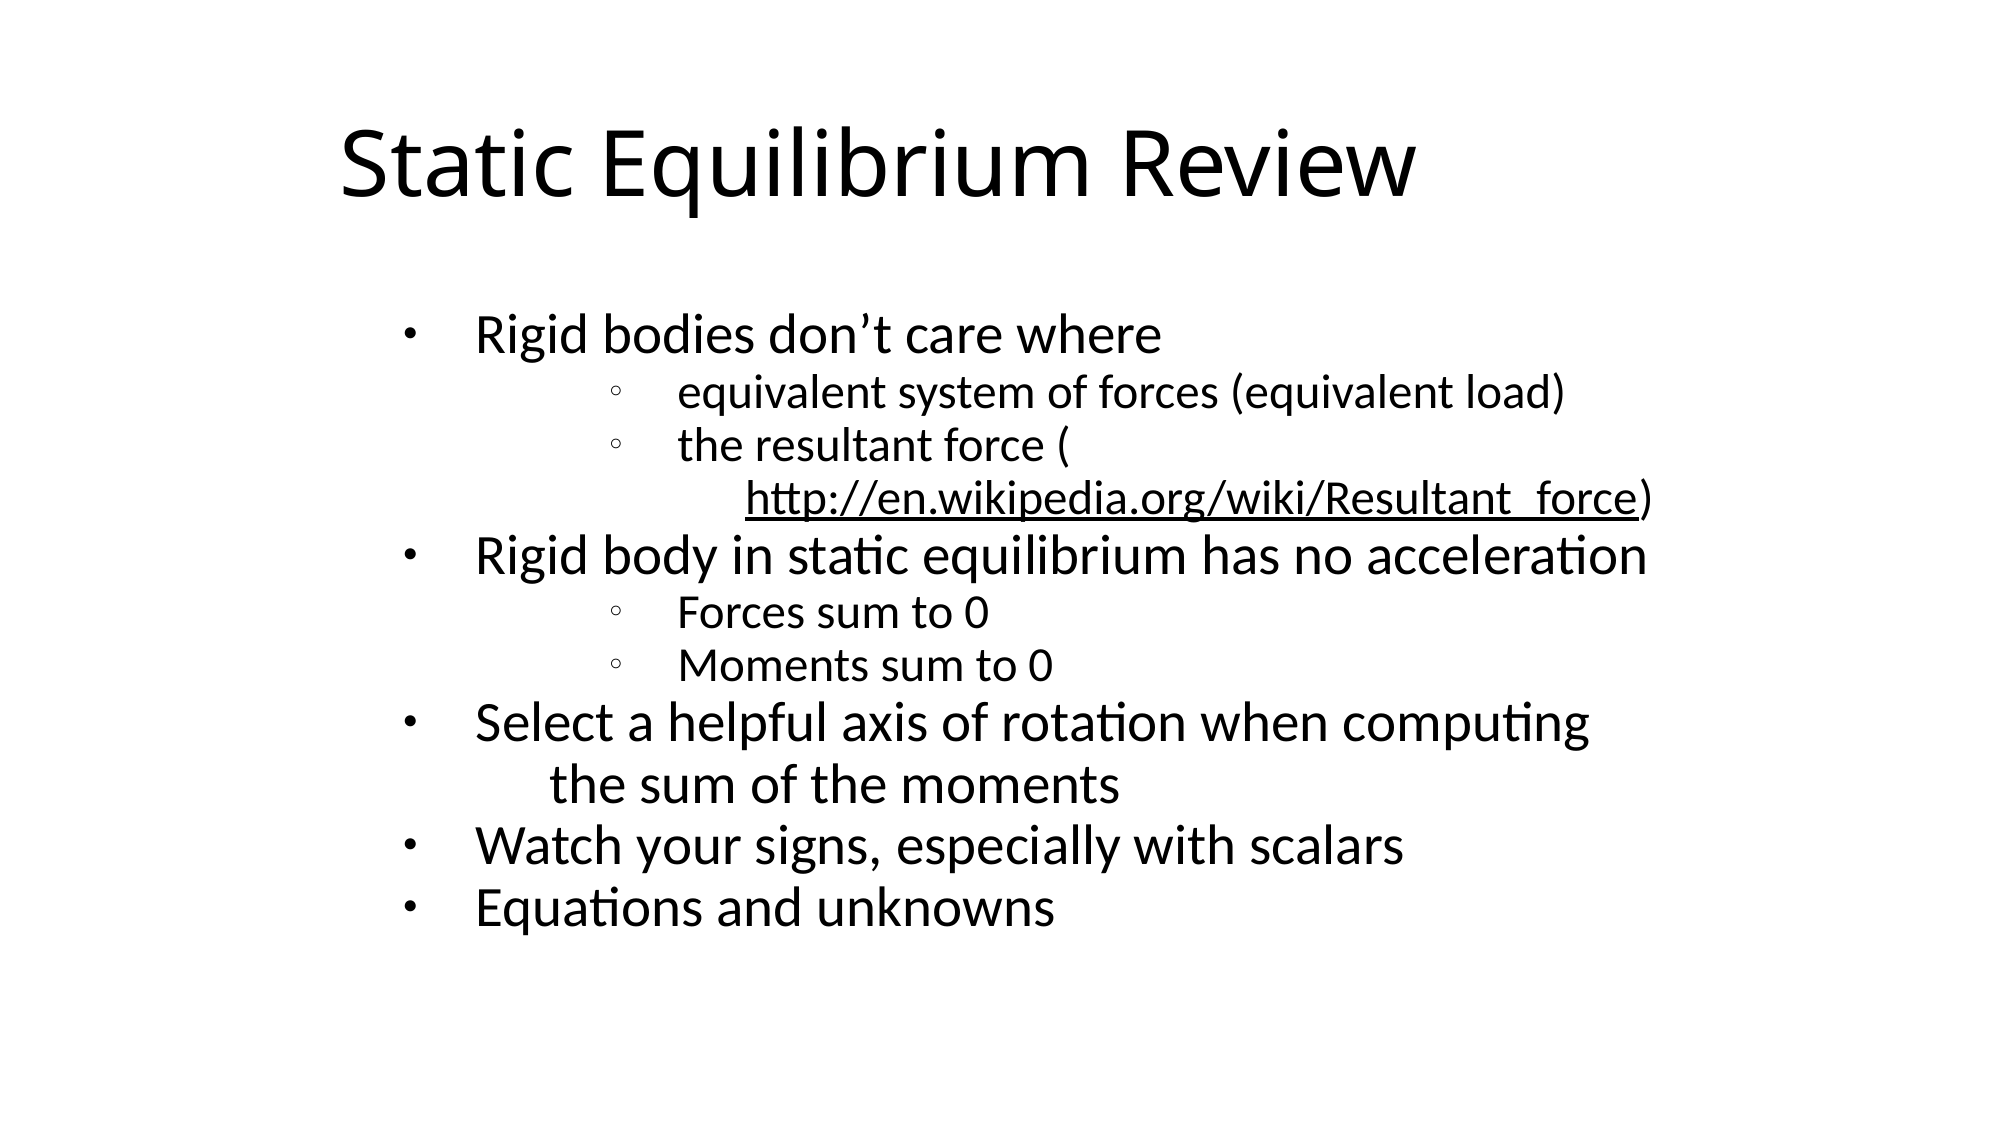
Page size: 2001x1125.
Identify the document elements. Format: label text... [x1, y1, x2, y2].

title Static Equilibrium Review [324, 44, 1675, 232]
list Rigid bodies don’t care where equivalent system of forces (equivalent load) the resultant force (http://en.wikipedia.org/wiki/Resultant_force) Rigid body in static equilibrium has no acceleration Forces sum to 0 Moments sum to 0 Select a helpful axis of rotation when computing the sum of the moments Watch your signs, especially with scalars Equations and unknowns [338, 289, 1689, 988]
